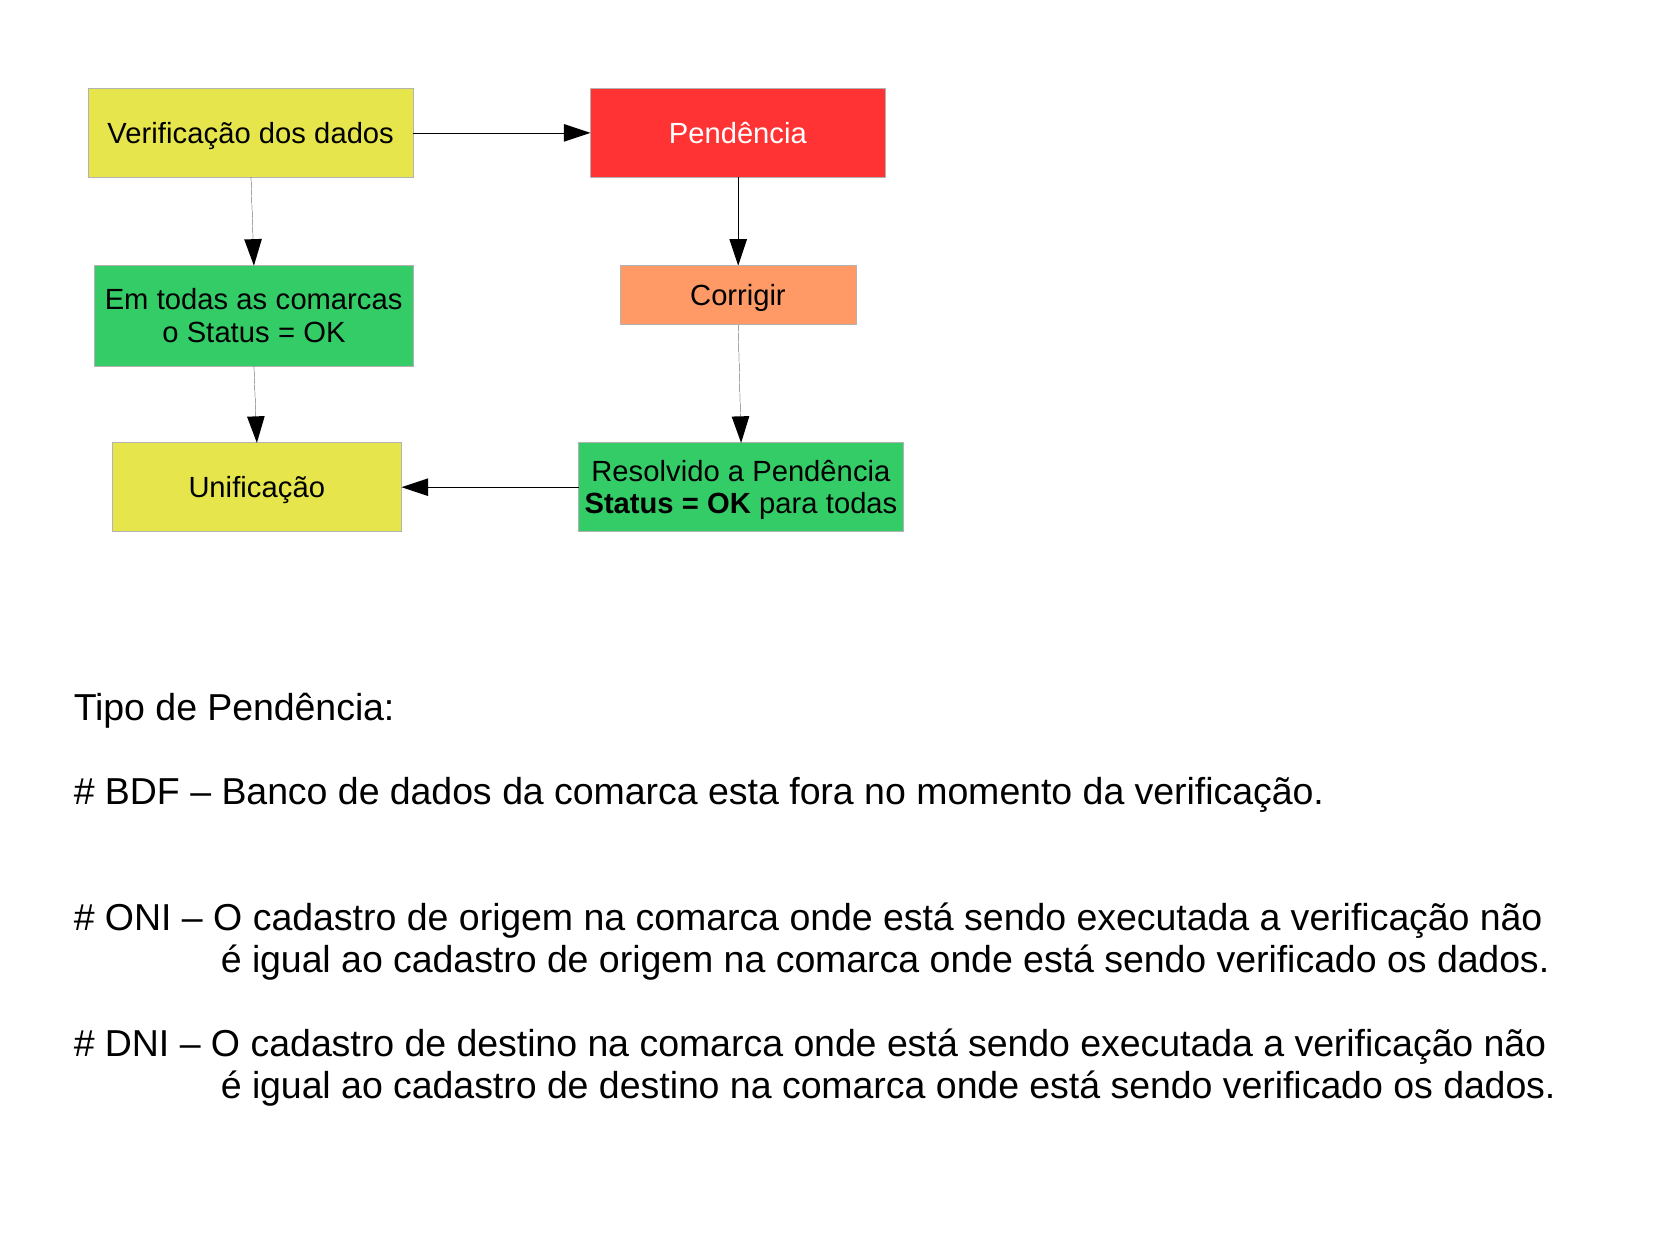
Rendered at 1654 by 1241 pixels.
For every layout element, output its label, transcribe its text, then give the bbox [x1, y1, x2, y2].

text_box Resolvido a Pendência Status = OK para todas [578, 442, 904, 532]
text_box Tipo de Pendência: # BDF – Banco de dados da comarca esta fora no momento da verificação. # ONI – O cadastro de origem na comarca onde está sendo executada a verificação não é igual ao cadastro de origem na comarca onde está sendo verificado os dados. # DNI – O cadastro de destino na comarca onde está sendo executada a verificação não é igual ao cadastro de destino na comarca onde está sendo verificado os dados. [59, 679, 1571, 1115]
text_box Pendência [590, 88, 886, 178]
text_box Em todas as comarcas o Status = OK [94, 265, 414, 367]
text_box Corrigir [620, 265, 857, 325]
text_box Unificação [112, 442, 402, 532]
text_box Verificação dos dados [88, 88, 414, 178]
